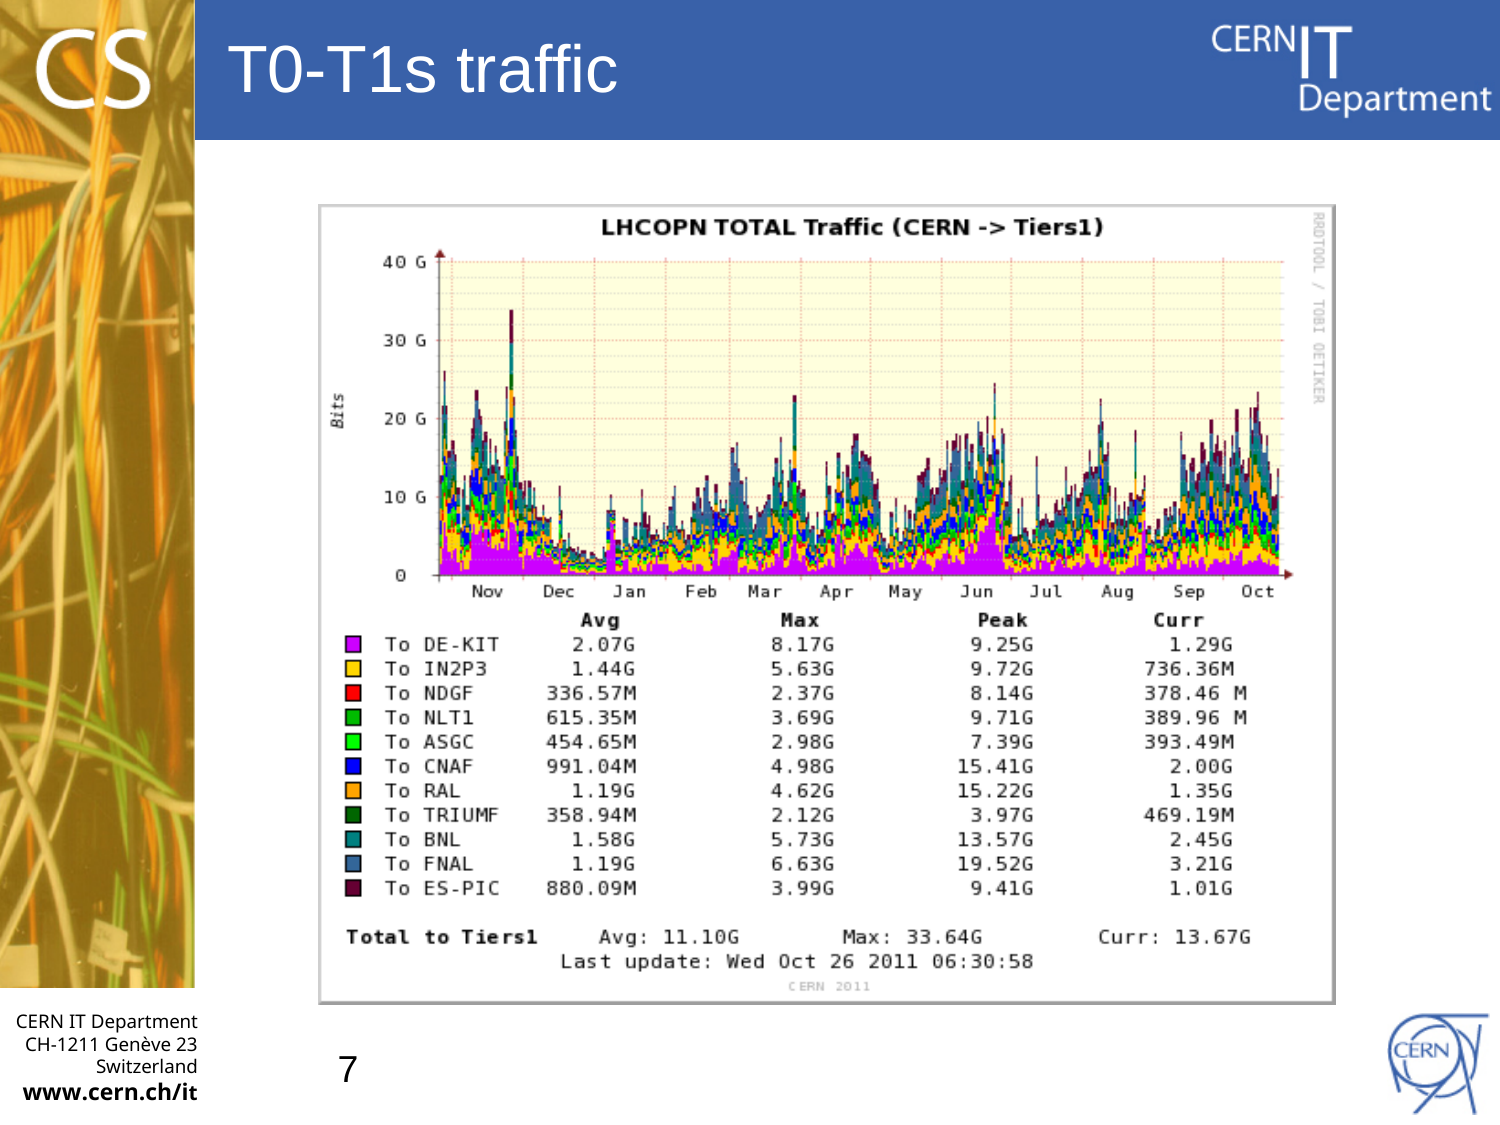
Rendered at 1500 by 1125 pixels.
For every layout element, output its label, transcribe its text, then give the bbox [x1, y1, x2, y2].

picture [1387, 1012, 1490, 1115]
title T0-T1s traffic [212, 0, 1121, 154]
picture [1121, 0, 1500, 140]
picture [318, 204, 1336, 1006]
picture [0, 0, 212, 988]
